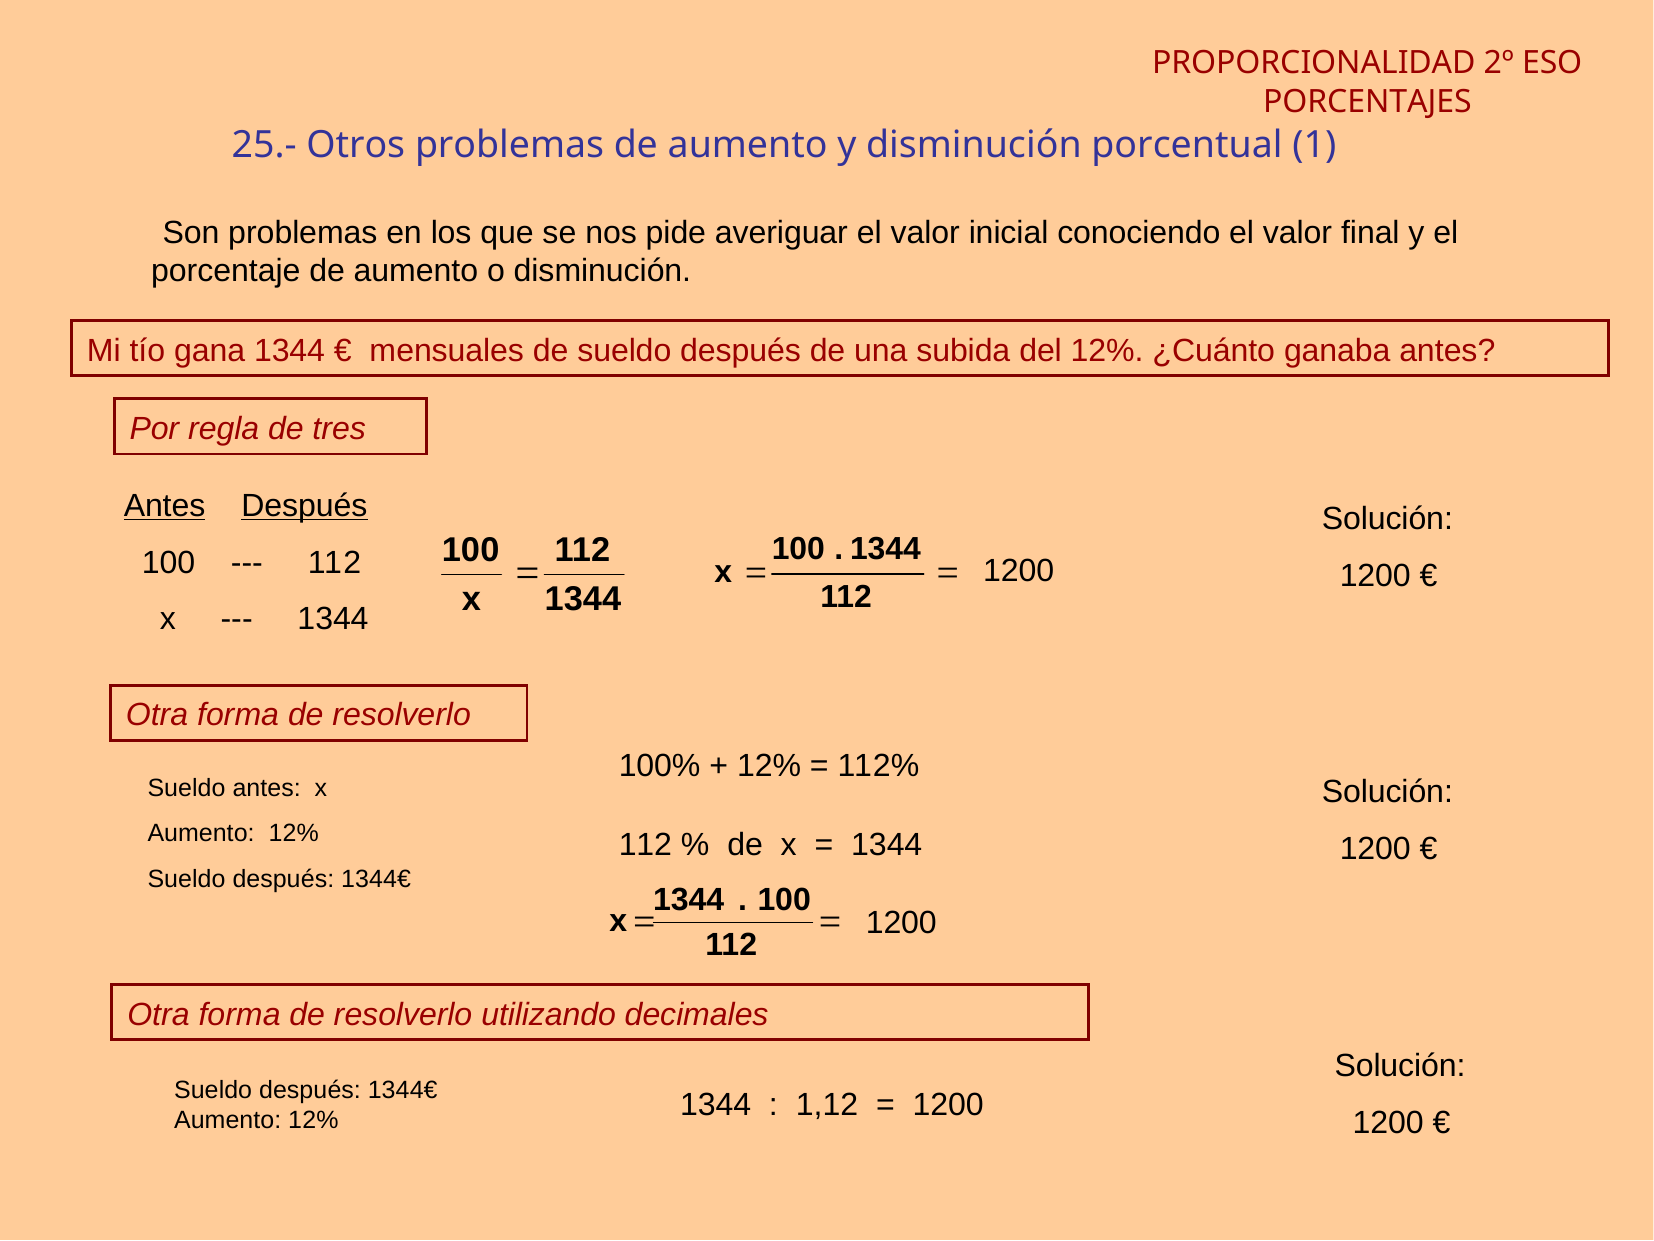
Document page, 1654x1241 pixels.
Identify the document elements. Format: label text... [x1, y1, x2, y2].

text_box Son problemas en los que se nos pide averiguar el valor inicial conociendo el valor final y el porcentaje de aumento o disminución. [136, 203, 1530, 296]
text_box Solución: 1200 € [1308, 1036, 1504, 1148]
text_box 1200 [956, 542, 1088, 596]
text_box Otra forma de resolverlo utilizando decimales [111, 984, 1089, 1040]
text_box Por regla de tres [114, 398, 427, 455]
text_box Sueldo antes: x Aumento: 12% Sueldo después: 1344€ [123, 763, 502, 900]
text_box Solución: 1200 € [1295, 763, 1491, 874]
text_box Antes Después 100 --- 112 x --- 1344 [97, 476, 411, 645]
text_box Solución: 1200 € [1295, 489, 1491, 601]
text_box PROPORCIONALIDAD 2º ESO PORCENTAJES [1137, 34, 1598, 127]
text_box 1344 : 1,12 = 1200 [654, 1075, 1000, 1130]
text_box 112 % de x = 1344 [592, 815, 1062, 870]
text_box Mi tío gana 1344 € mensuales de sueldo después de una subida del 12%. ¿Cuánto ganaba antes? [71, 320, 1609, 376]
text_box Otra forma de resolverlo [110, 685, 528, 741]
text_box 25.- Otros problemas de aumento y disminución porcentual (1) [216, 112, 1353, 173]
chart [436, 528, 632, 618]
text_box 100% + 12% = 112% [592, 737, 1062, 792]
text_box Sueldo después: 1344€ Aumento: 12% [150, 1066, 454, 1142]
chart [709, 528, 958, 614]
chart [605, 880, 840, 961]
text_box 1200 [839, 893, 997, 948]
